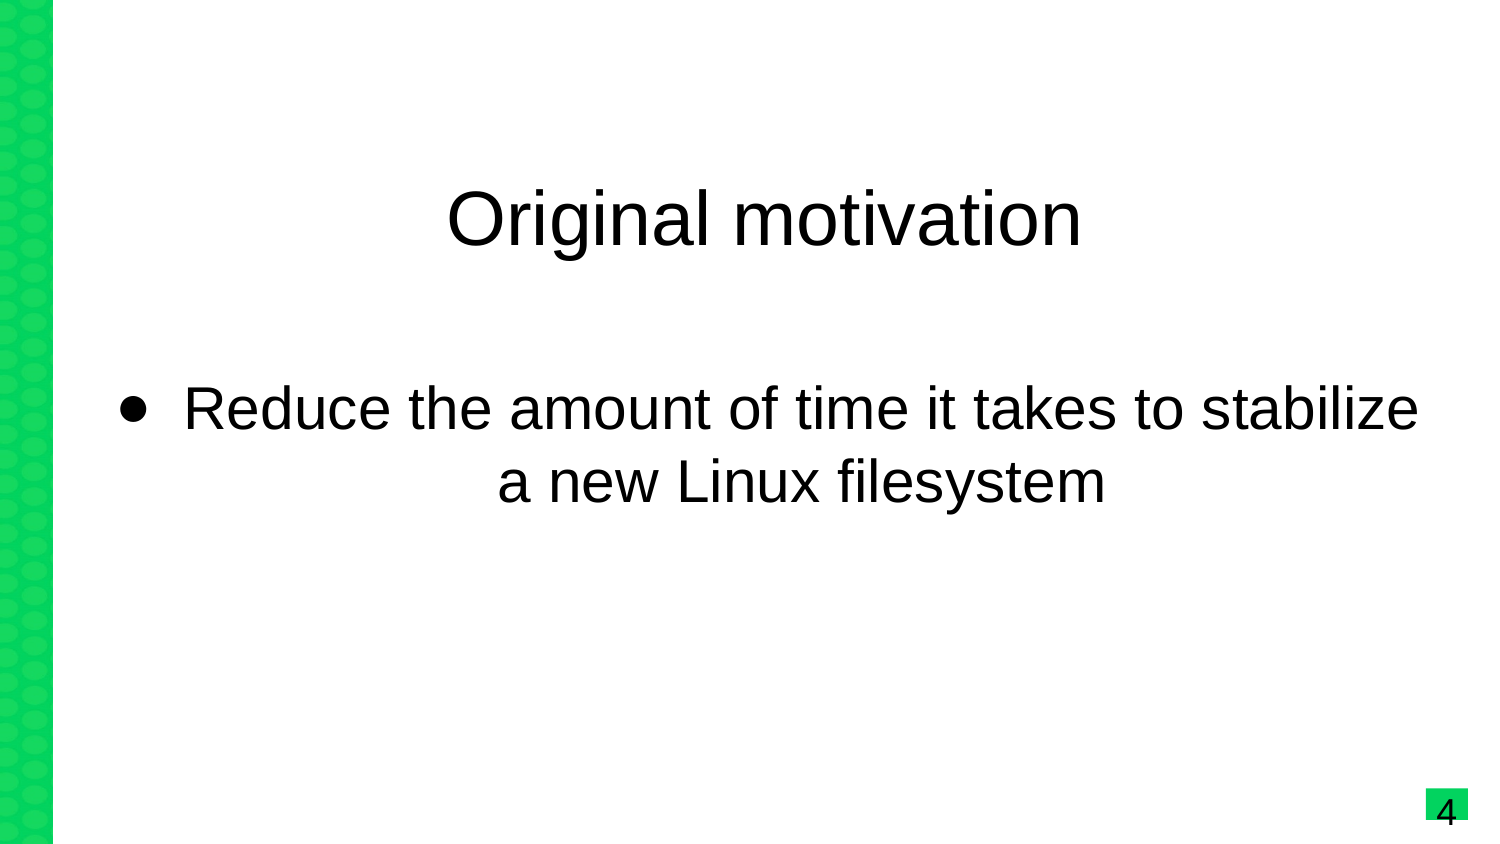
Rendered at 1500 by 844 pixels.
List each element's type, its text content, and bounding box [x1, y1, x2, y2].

text_box Reduce the amount of time it takes to stabilize a new Linux filesystem [90, 289, 1440, 573]
text_box <number> [1425, 788, 1468, 820]
picture [0, 0, 53, 844]
text_box Original motivation [90, 68, 1440, 289]
